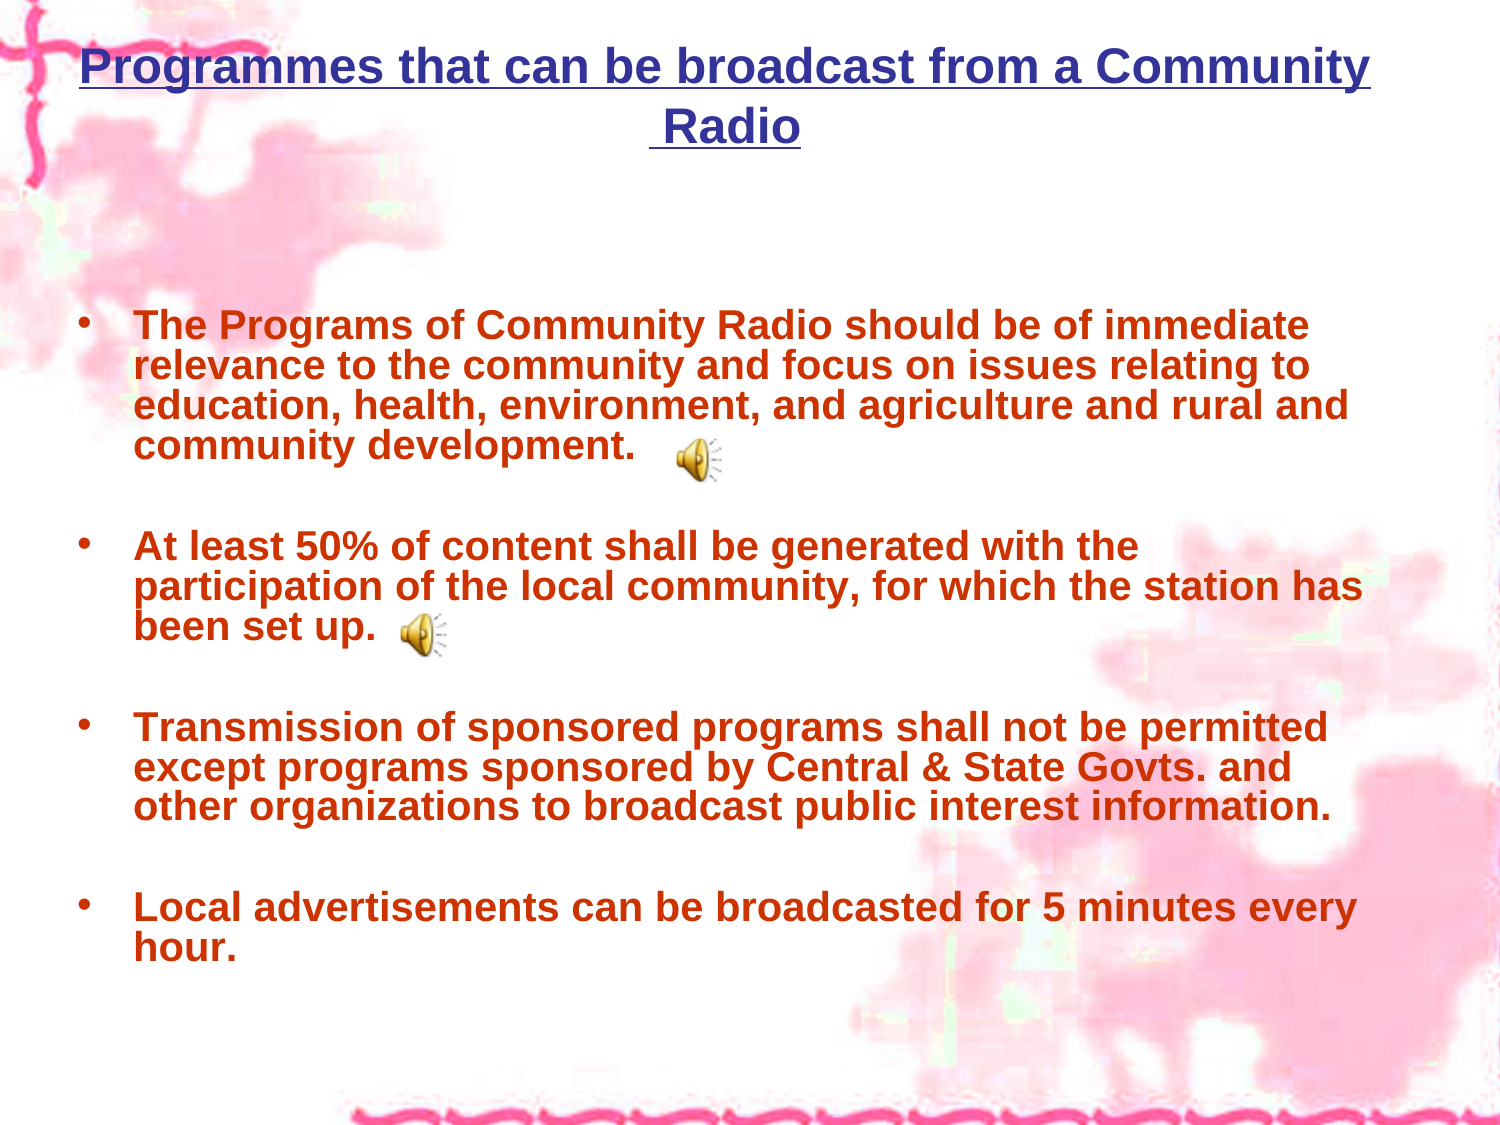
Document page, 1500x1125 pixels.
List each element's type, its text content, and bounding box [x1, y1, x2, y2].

title Programmes that can be broadcast from a Community Radio [50, 0, 1401, 188]
list The Programs of Community Radio should be of immediate relevance to the community and focus on issues relating to education, health, environment, and agriculture and rural and community development. At least 50% of content shall be generated with the participation of the local community, for which the station has been set up. Transmission of sponsored programs shall not be permitted except programs sponsored by Central & State Govts. and other organizations to broadcast public interest information. Local advertisements can be broadcasted for 5 minutes every hour. [62, 299, 1388, 1013]
picture [0, 0, 1500, 1125]
